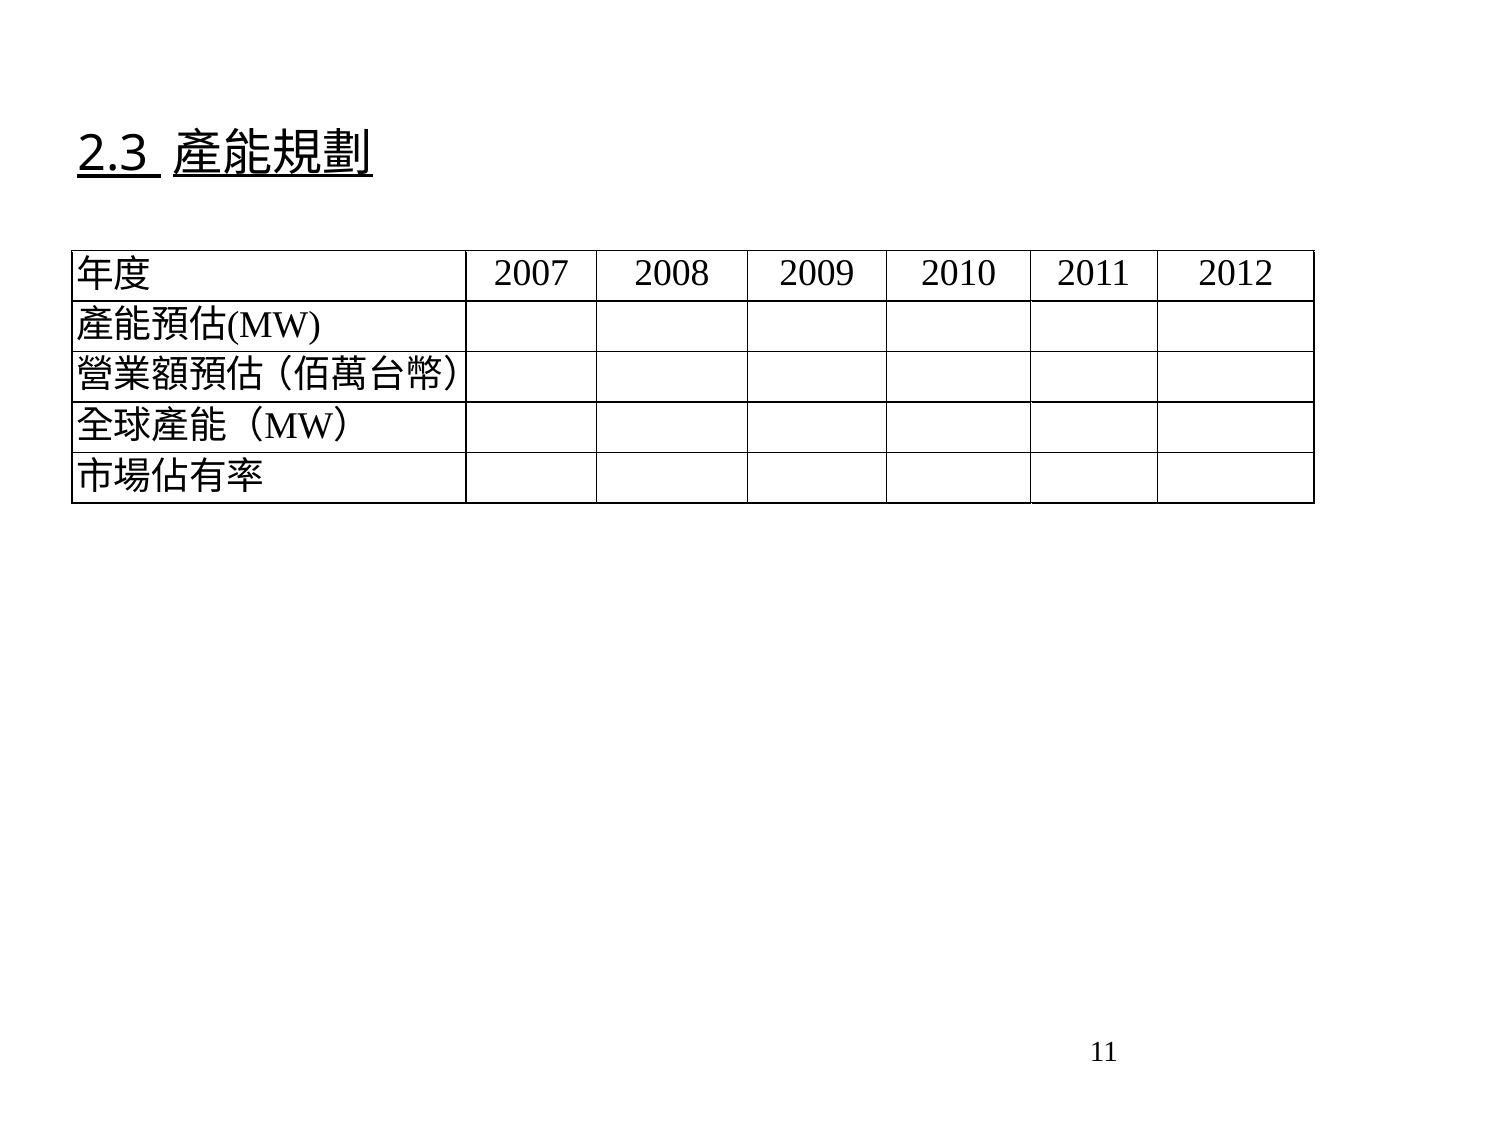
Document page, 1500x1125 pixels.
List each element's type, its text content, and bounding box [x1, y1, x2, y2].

text_box 11 [1074, 1025, 1388, 1101]
chart [0, 249, 1390, 690]
text_box 2.3 產能規劃 [62, 112, 425, 188]
